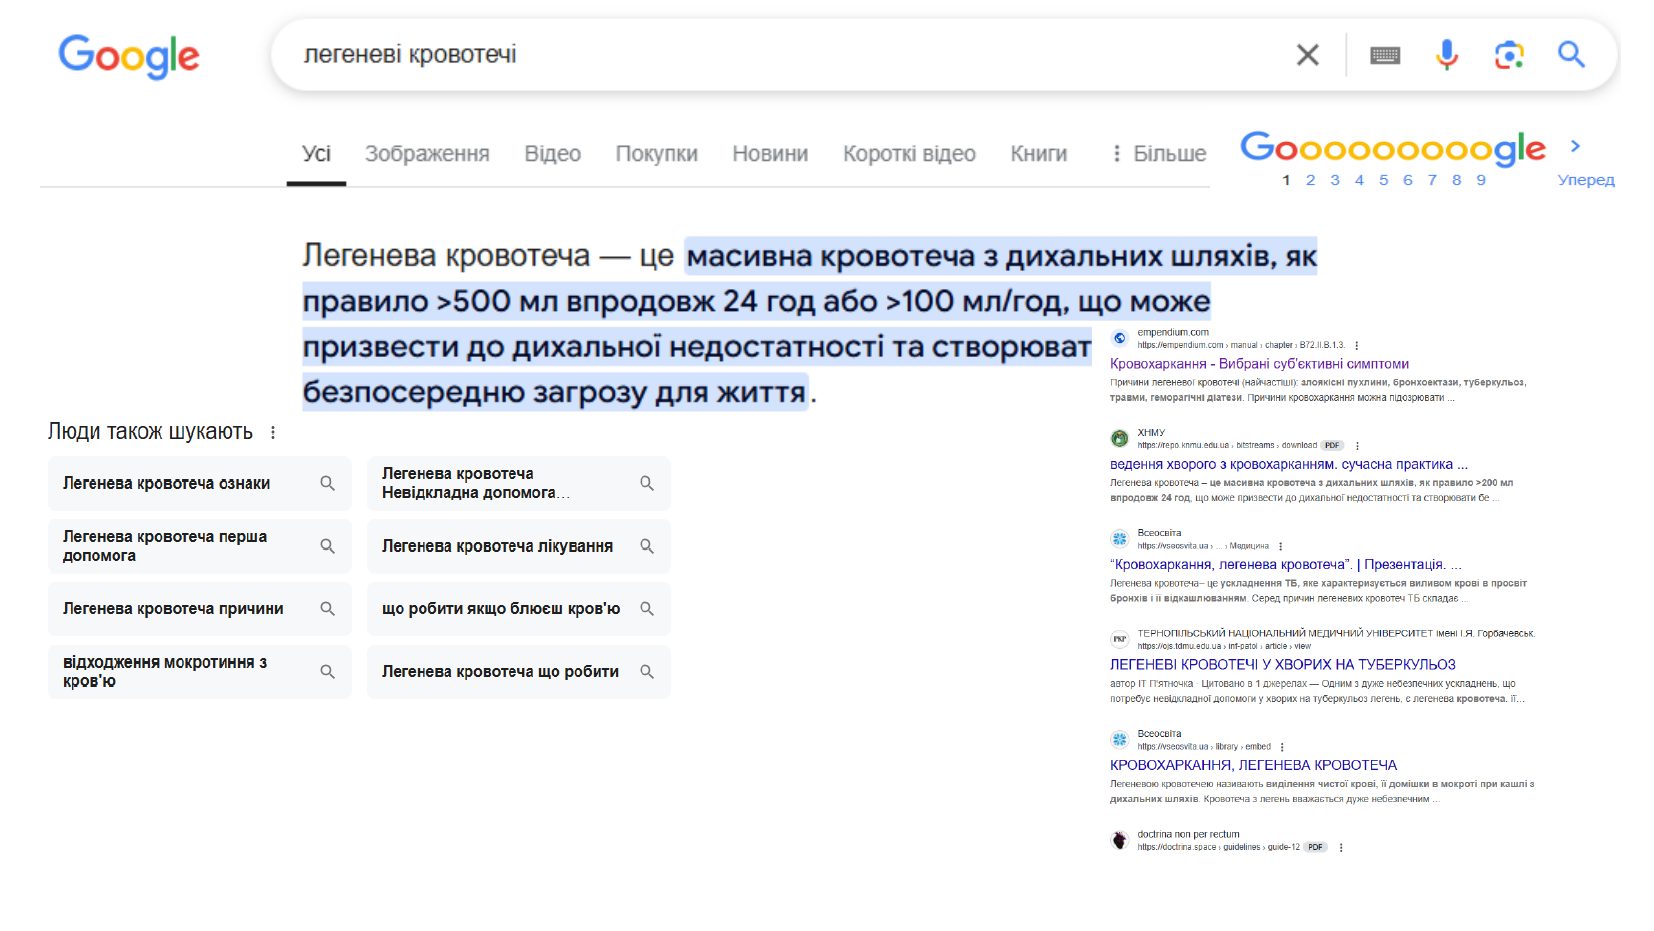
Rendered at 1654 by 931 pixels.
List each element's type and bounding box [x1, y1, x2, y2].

picture [29, 5, 1654, 857]
